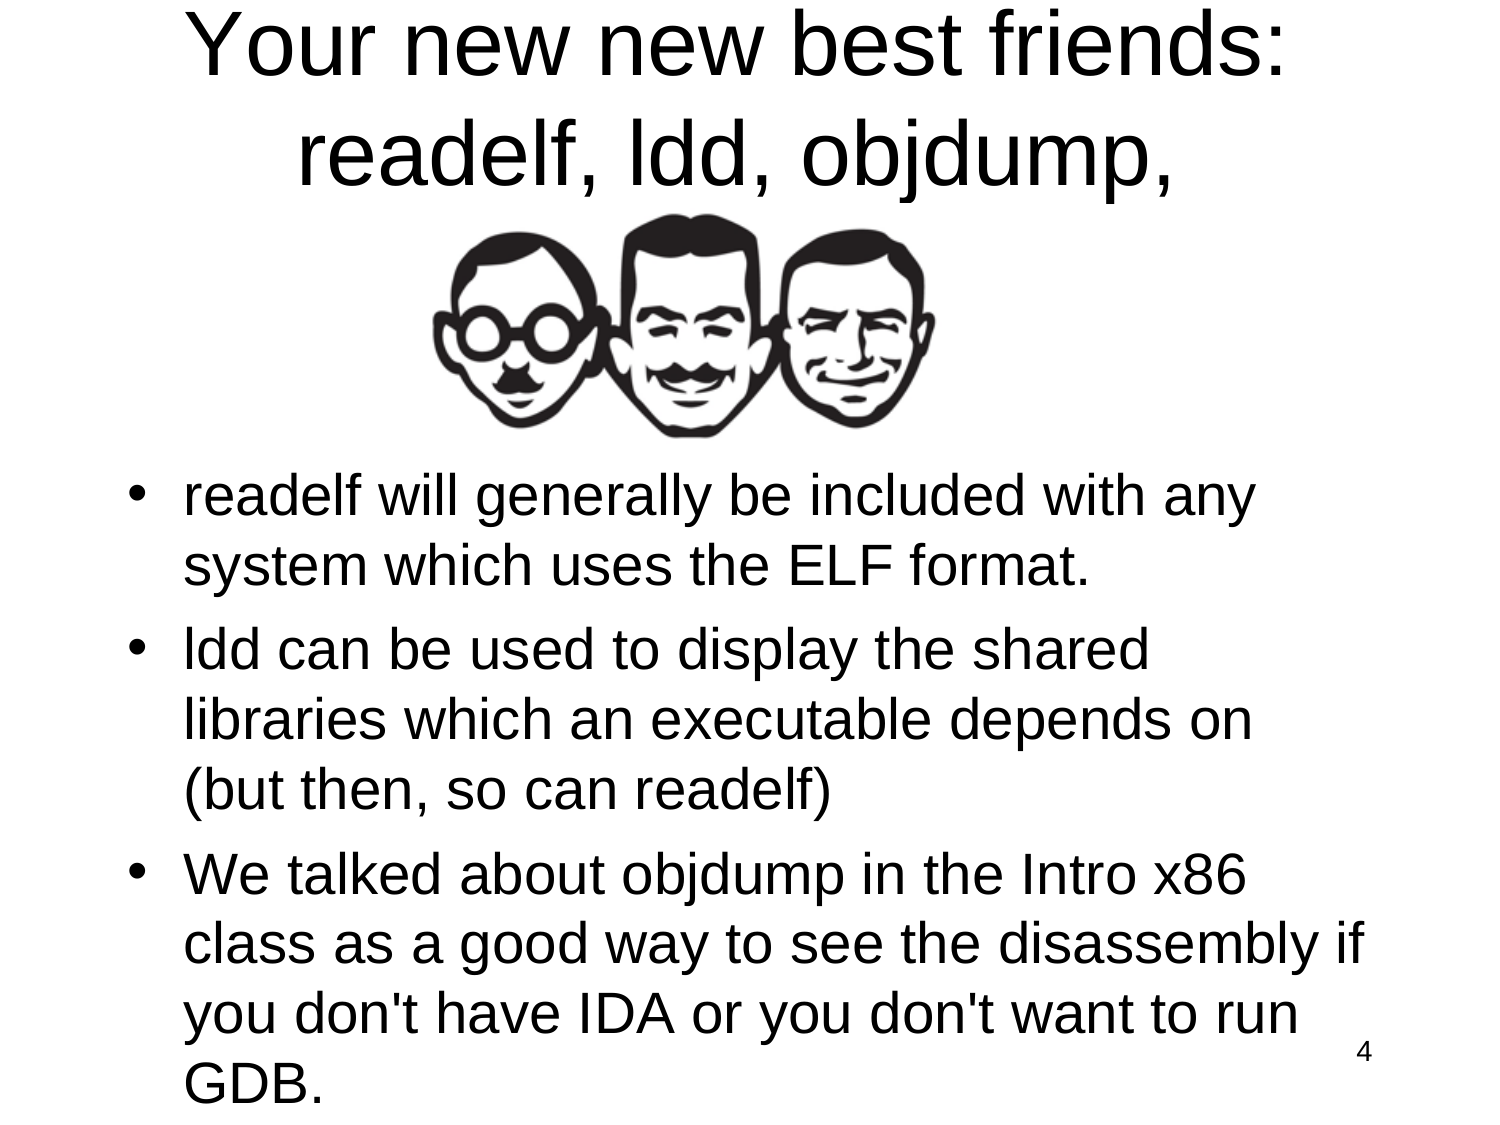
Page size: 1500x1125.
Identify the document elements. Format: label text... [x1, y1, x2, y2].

list readelf will generally be included with any system which uses the ELF format. ldd can be used to display the shared libraries which an executable depends on (but then, so can readelf) We talked about objdump in the Intro x86 class as a good way to see the disassembly if you don't have IDA or you don't want to run GDB. [112, 450, 1388, 1125]
title Your new new best friends: readelf, ldd, objdump, [0, 0, 1500, 212]
picture [425, 203, 951, 451]
text_box <number> [1074, 1025, 1388, 1101]
